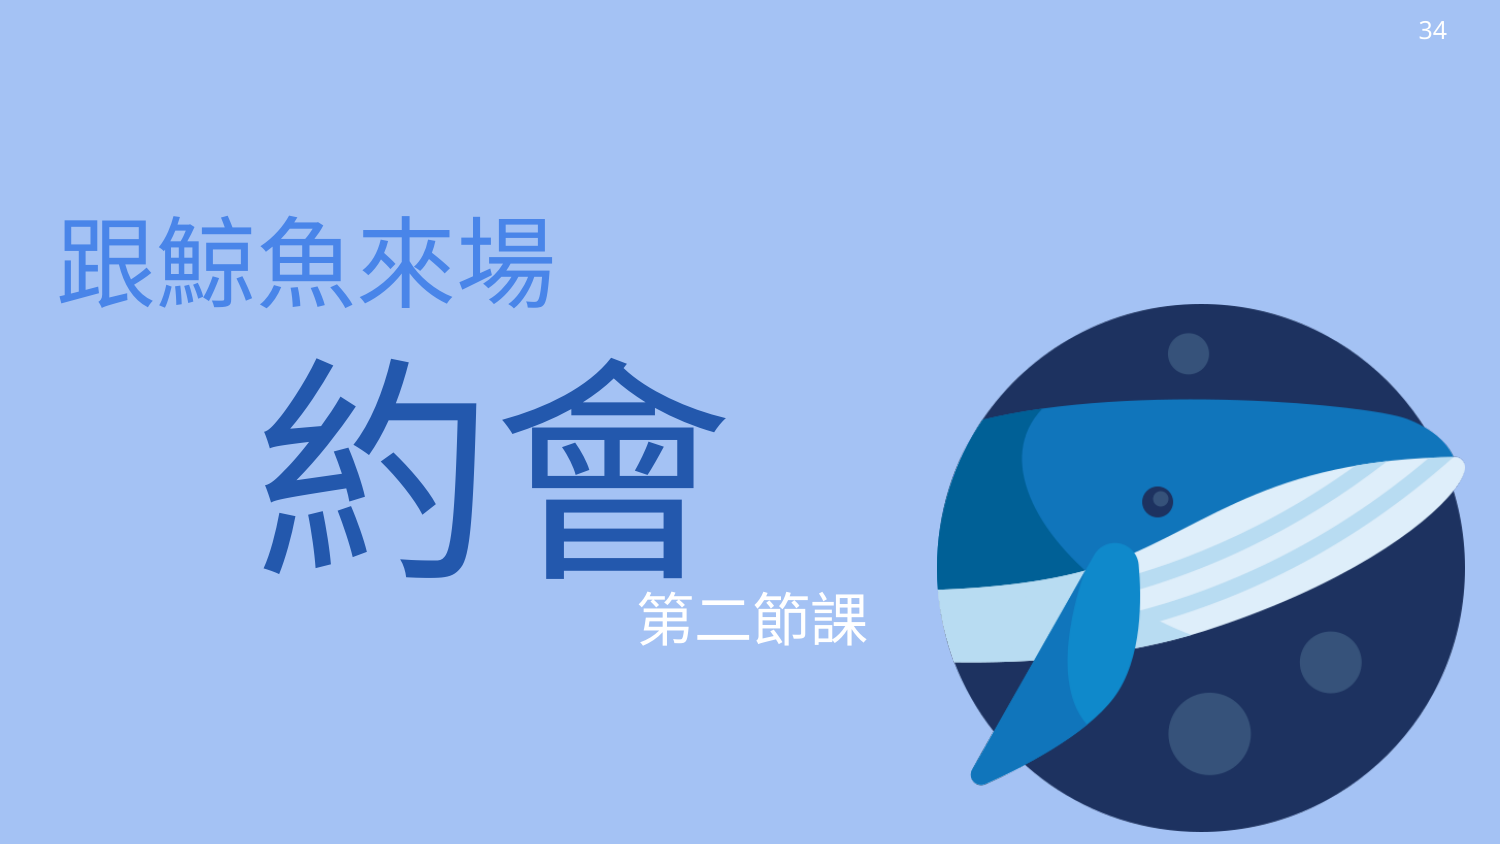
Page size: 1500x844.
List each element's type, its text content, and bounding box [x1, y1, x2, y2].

text_box 第二節課 [621, 575, 884, 661]
text_box 34 [1403, 0, 1494, 65]
picture [937, 304, 1465, 833]
text_box 跟鯨魚來場 約會 [41, 185, 1167, 376]
